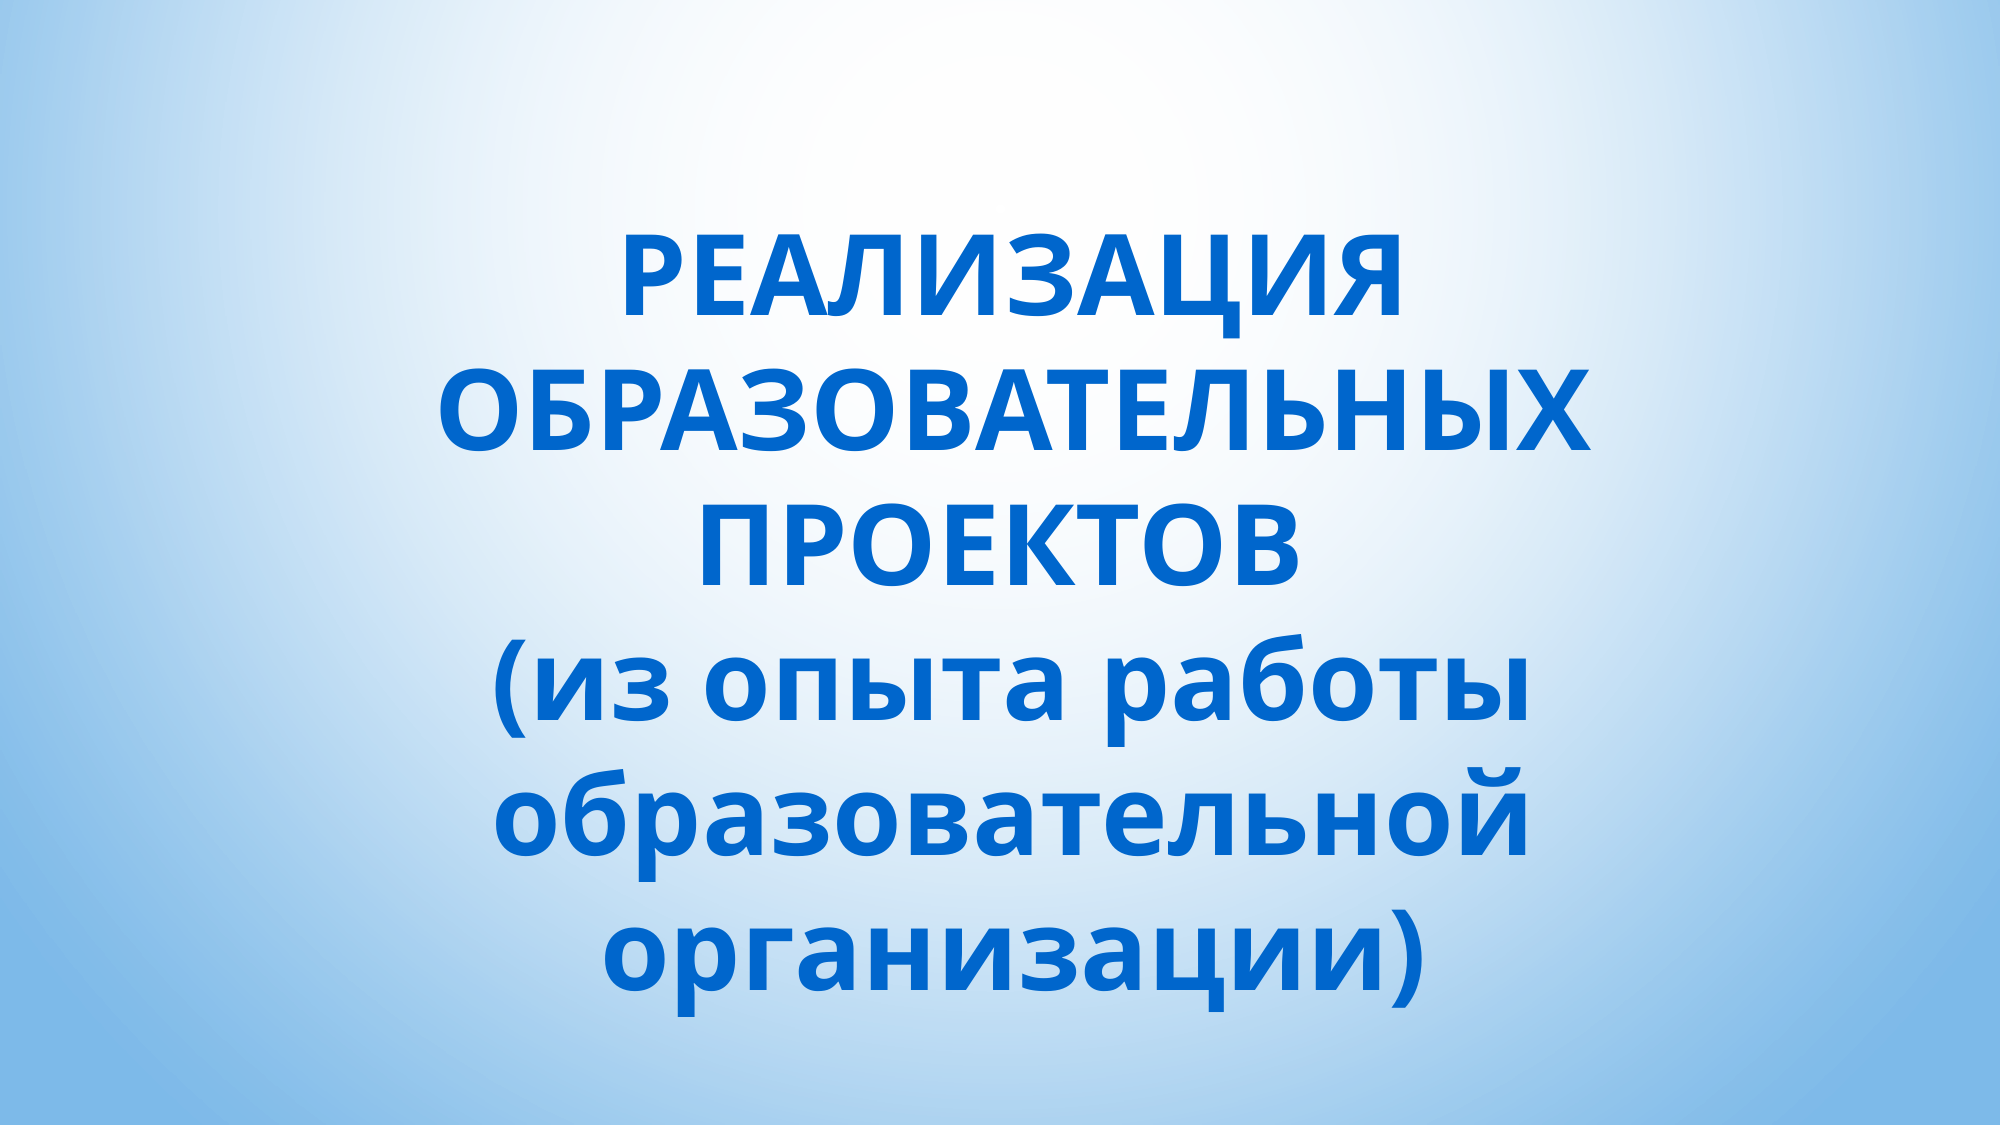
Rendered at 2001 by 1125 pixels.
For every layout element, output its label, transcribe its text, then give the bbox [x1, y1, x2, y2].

text_box РЕАЛИЗАЦИЯ ОБРАЗОВАТЕЛЬНЫХ ПРОЕКТОВ (из опыта работы образовательной организации) [258, 195, 1769, 1021]
picture [0, 0, 2000, 1125]
